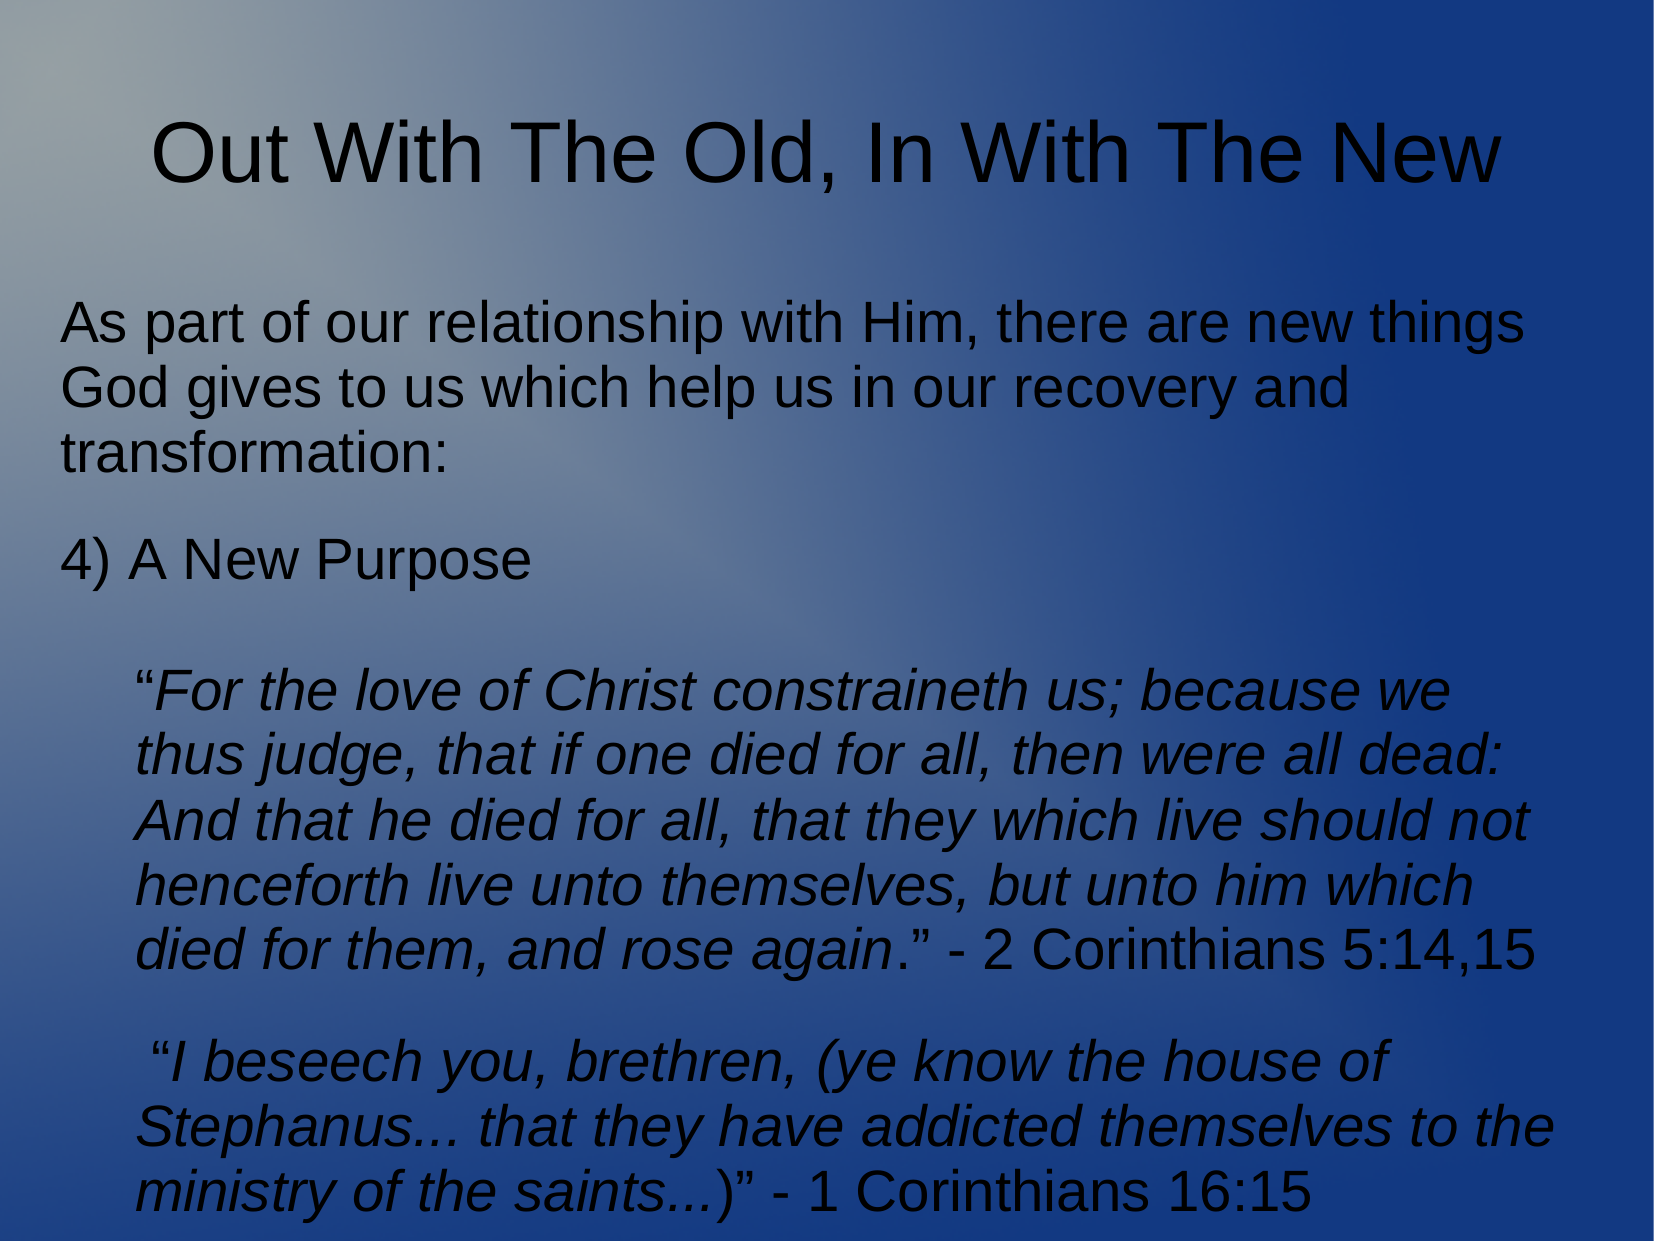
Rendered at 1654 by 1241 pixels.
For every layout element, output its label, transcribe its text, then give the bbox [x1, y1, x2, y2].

subtitle As part of our relationship with Him, there are new things God gives to us which help us in our recovery and transformation: 4) A New Purpose “For the love of Christ constraineth us; because we thus judge, that if one died for all, then were all dead: And that he died for all, that they which live should not henceforth live unto themselves, but unto him which died for them, and rose again.” - 2 Corinthians 5:14,15 “I beseech you, brethren, (ye know the house of Stephanus... that they have addicted themselves to the ministry of the saints...)” - 1 Corinthians 16:15 [60, 290, 1571, 1241]
title Out With The Old, In With The New [82, 49, 1571, 257]
picture [0, 0, 1654, 1241]
